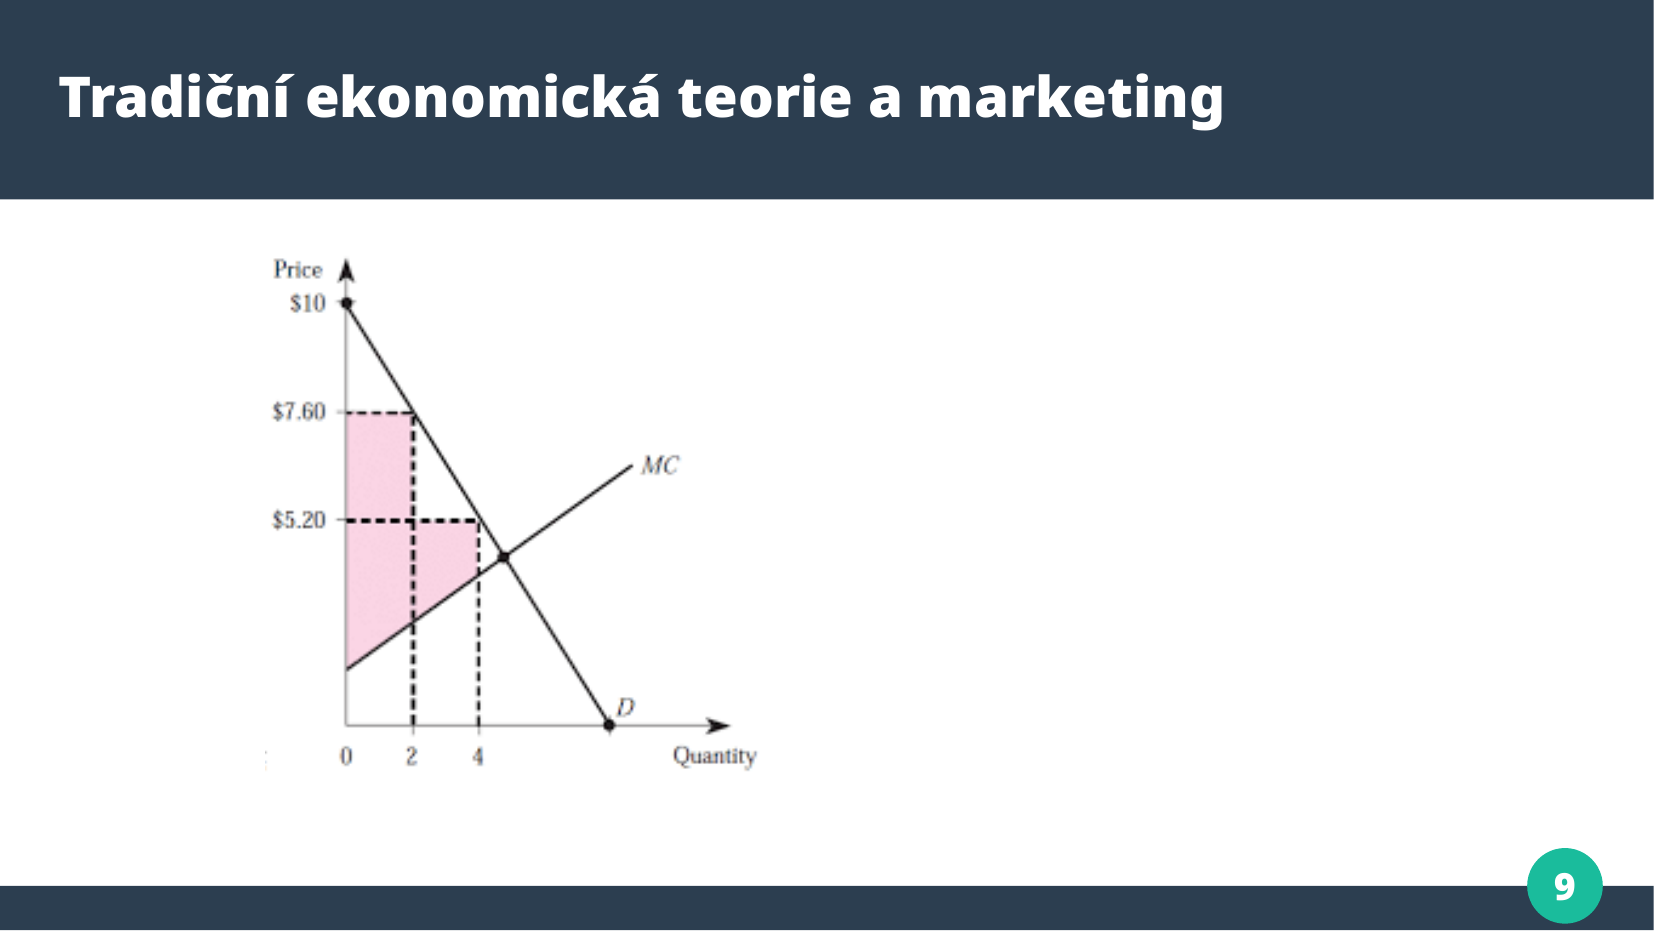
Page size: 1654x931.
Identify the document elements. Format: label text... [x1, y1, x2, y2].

title Tradiční ekonomická teorie a marketing [59, 37, 1595, 155]
picture [265, 245, 801, 798]
